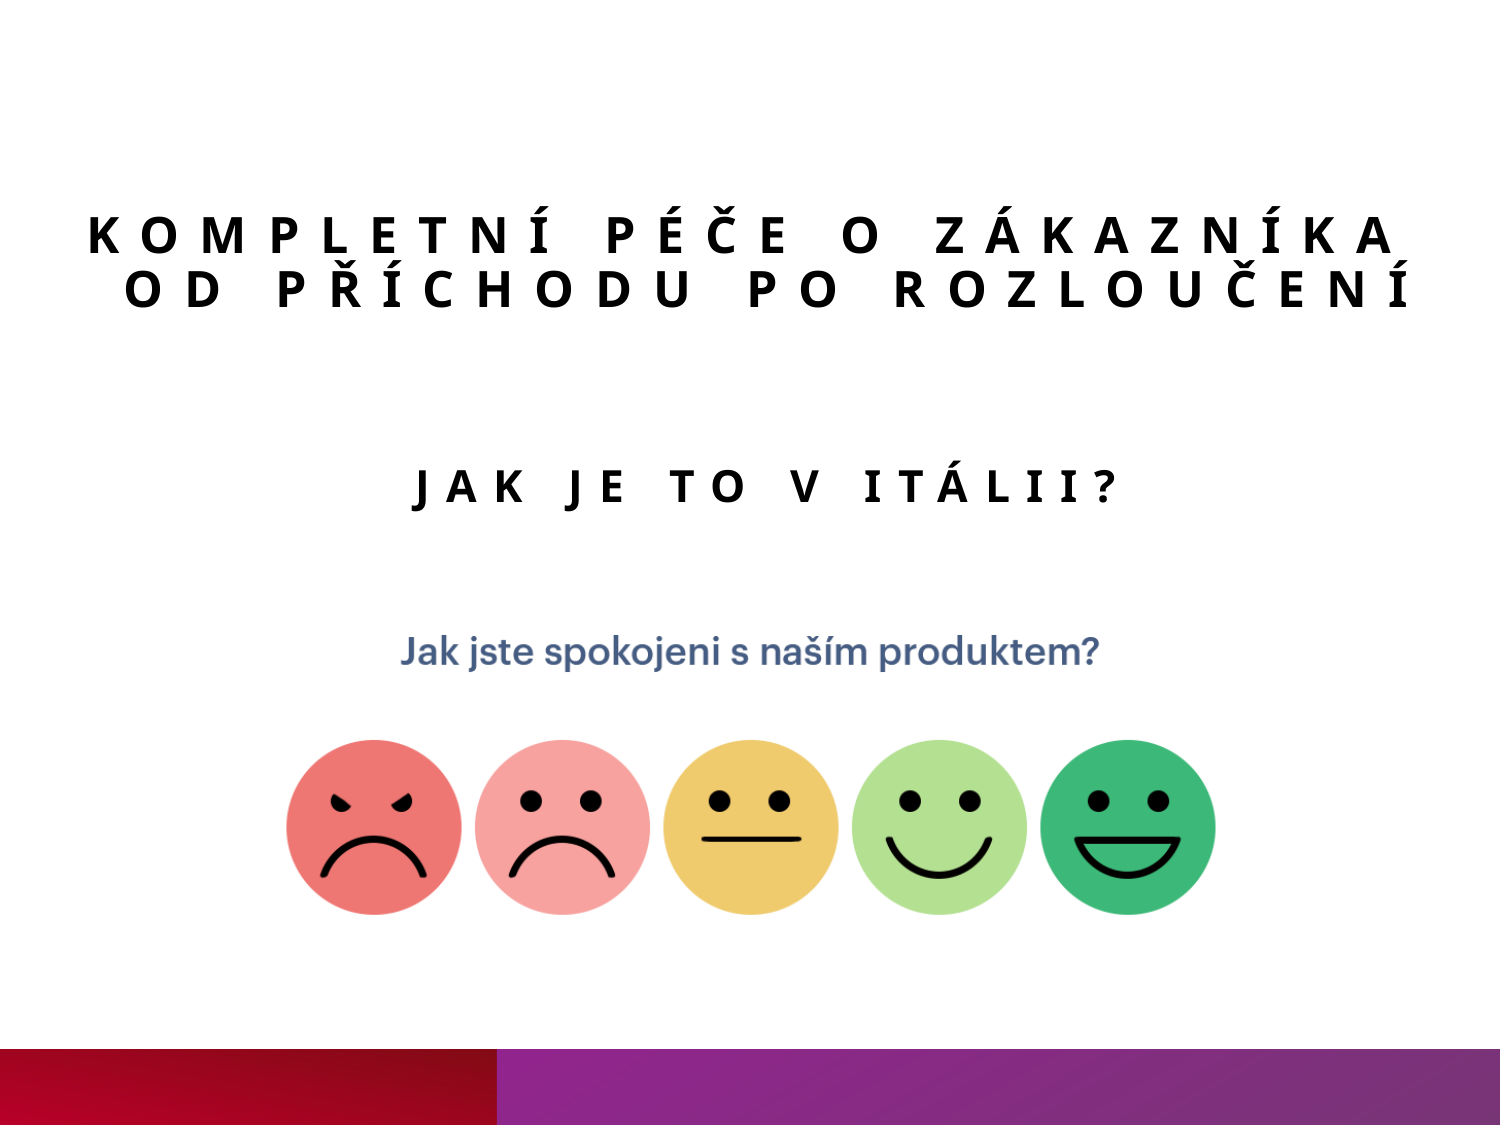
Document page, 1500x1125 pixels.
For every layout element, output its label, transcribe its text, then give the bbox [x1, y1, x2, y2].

title Kompletní péče o zákazníka od příchodu po rozloučení [78, 161, 1421, 367]
picture [236, 528, 1266, 1027]
subtitle Jak je to v itálii? [95, 414, 1438, 528]
